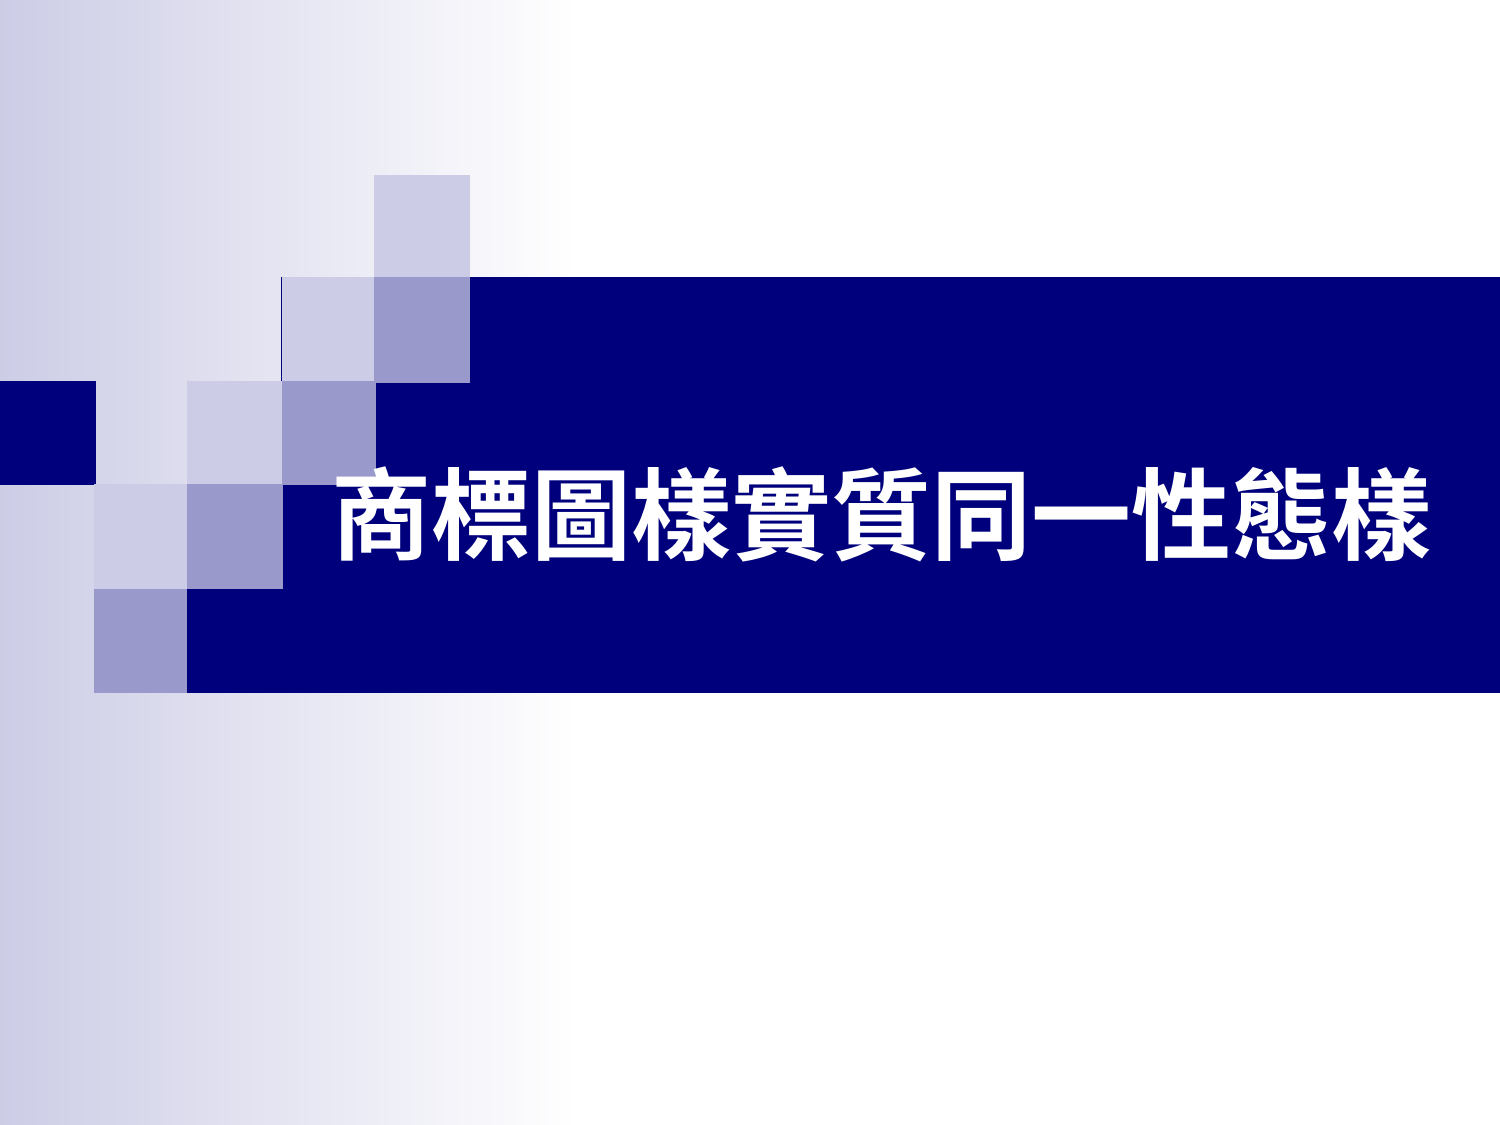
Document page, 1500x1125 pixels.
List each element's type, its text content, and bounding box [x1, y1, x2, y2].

title 商標圖樣實質同一性態樣 [316, 444, 1498, 581]
